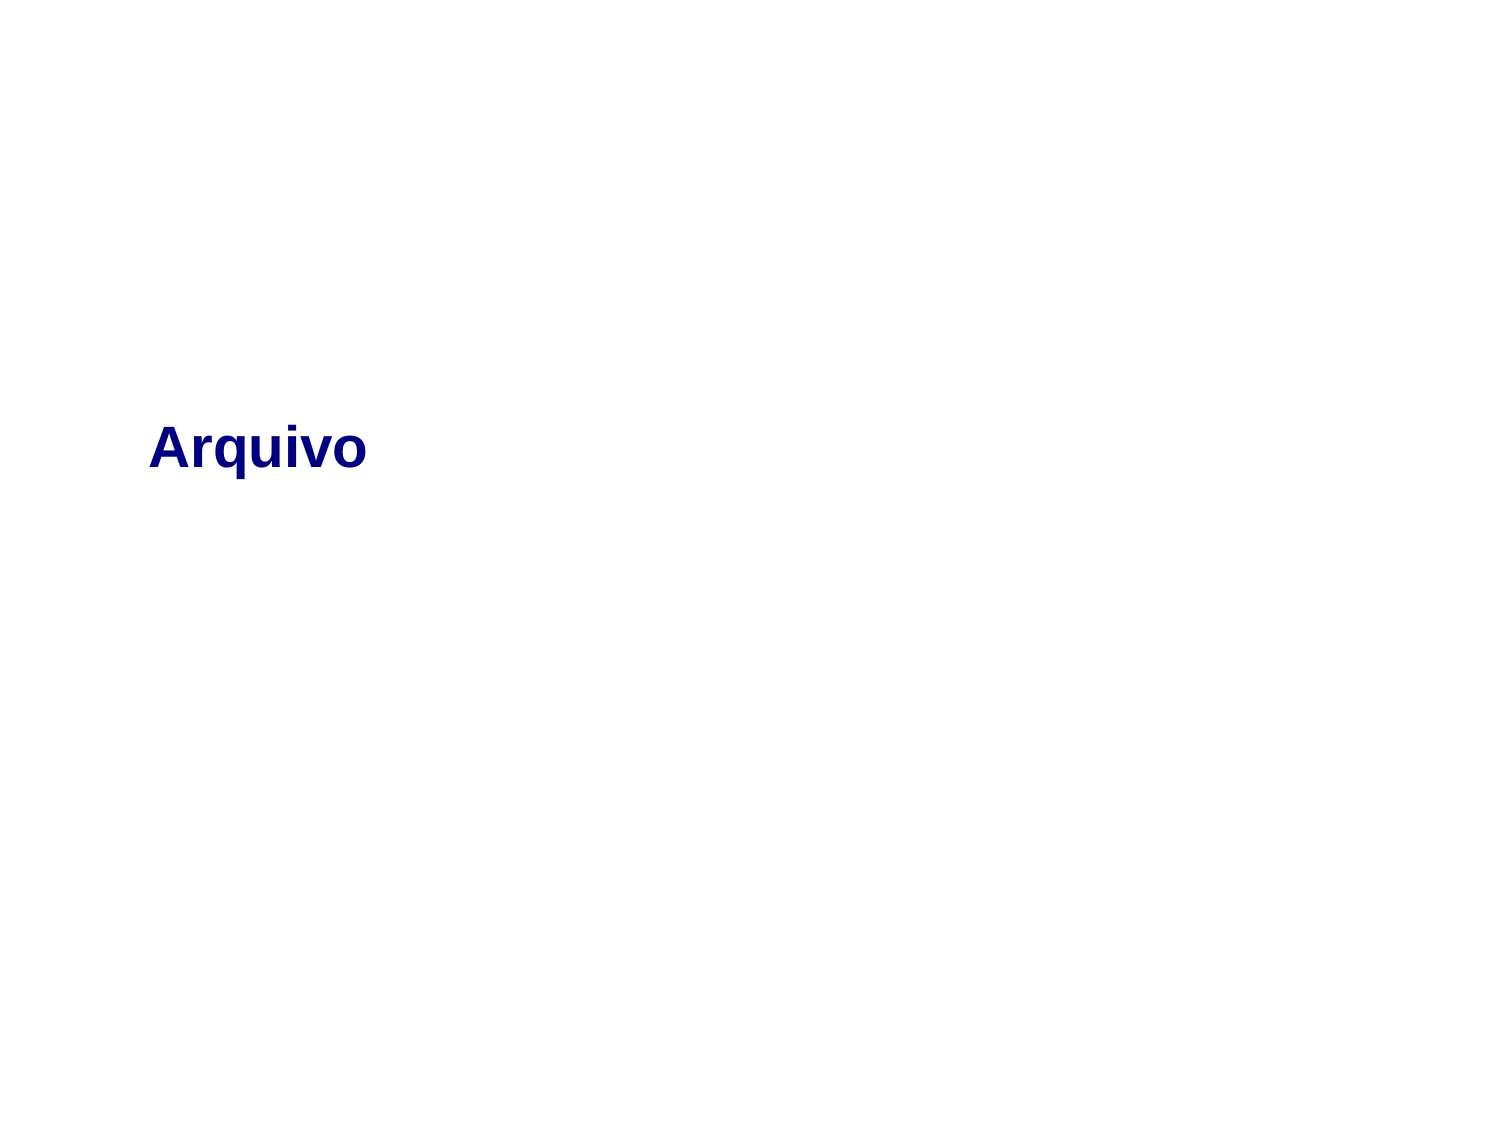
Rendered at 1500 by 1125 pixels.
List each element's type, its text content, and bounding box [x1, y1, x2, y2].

text_box Arquivo [133, 401, 1063, 487]
